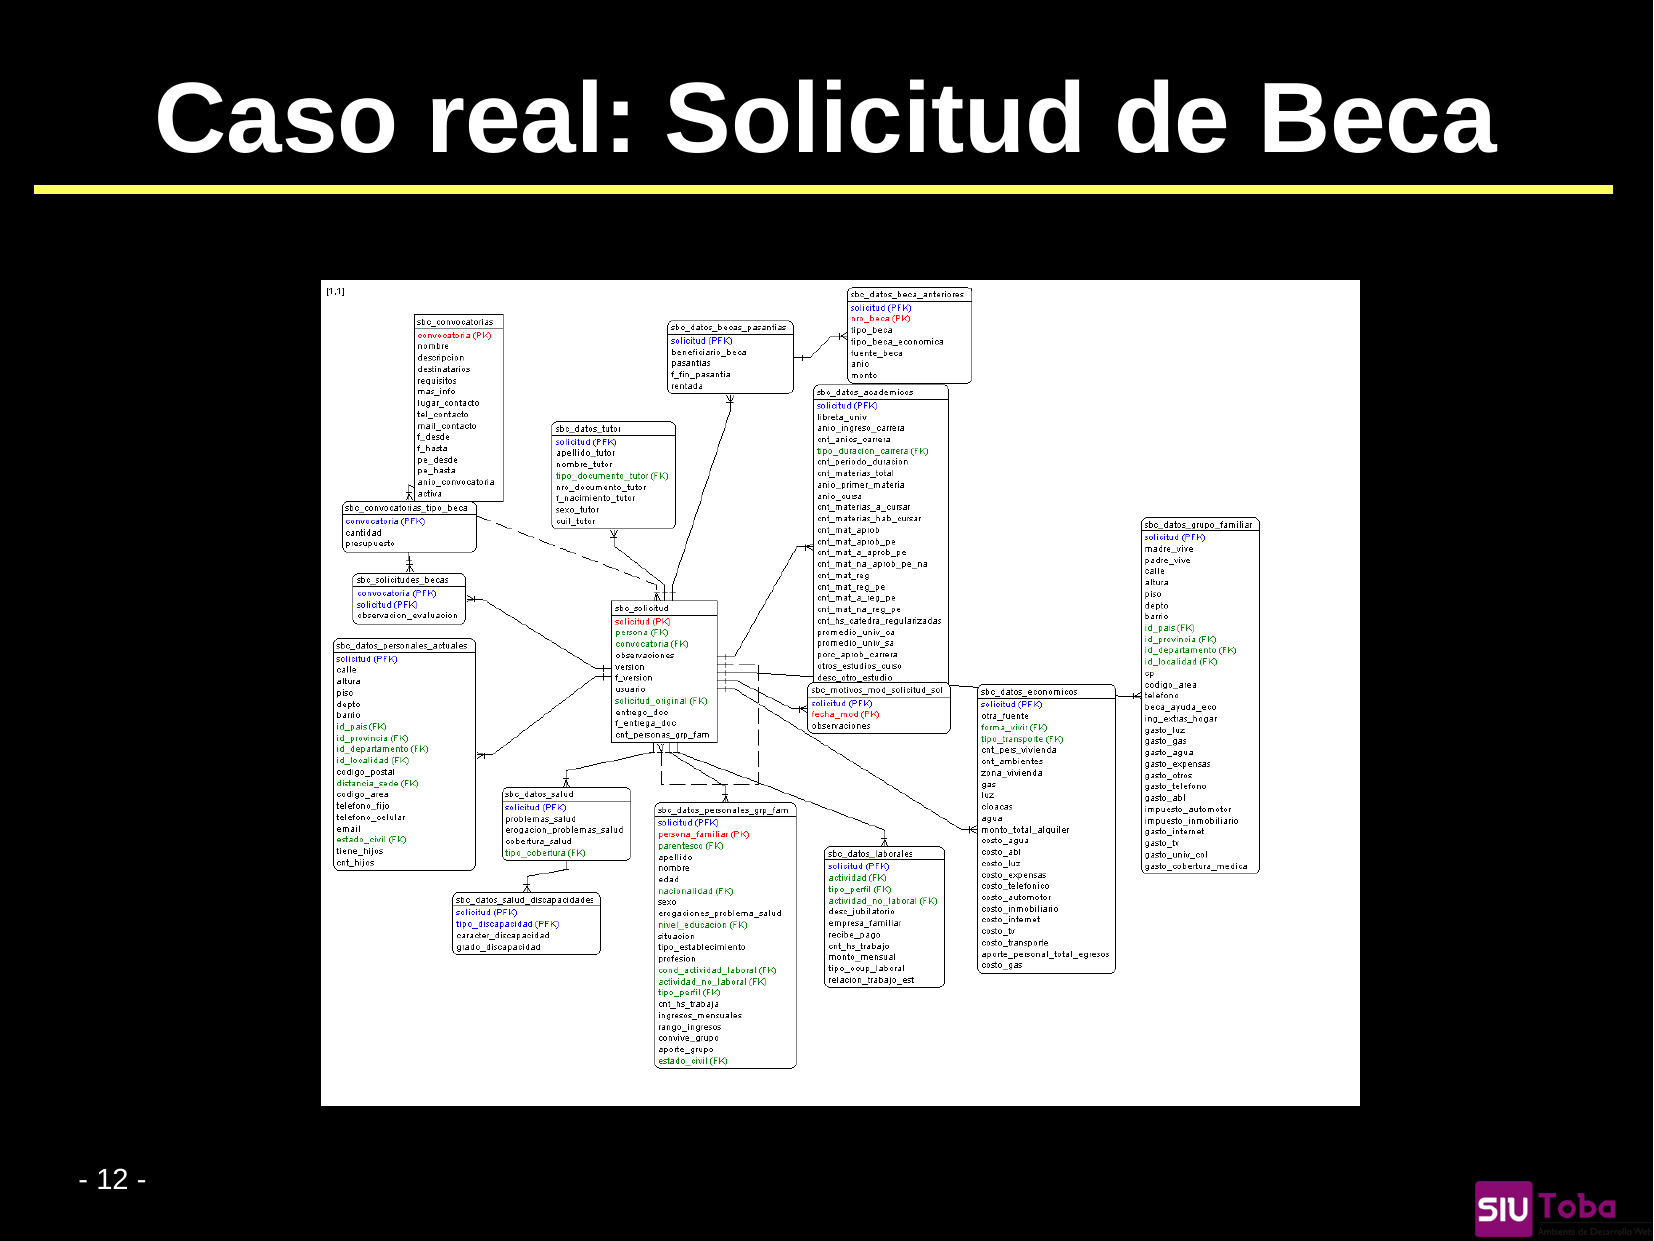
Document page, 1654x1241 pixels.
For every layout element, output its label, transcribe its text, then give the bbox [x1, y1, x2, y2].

picture [321, 280, 1360, 1106]
title Caso real: Solicitud de Beca [58, 47, 1594, 188]
picture [1475, 1181, 1652, 1237]
